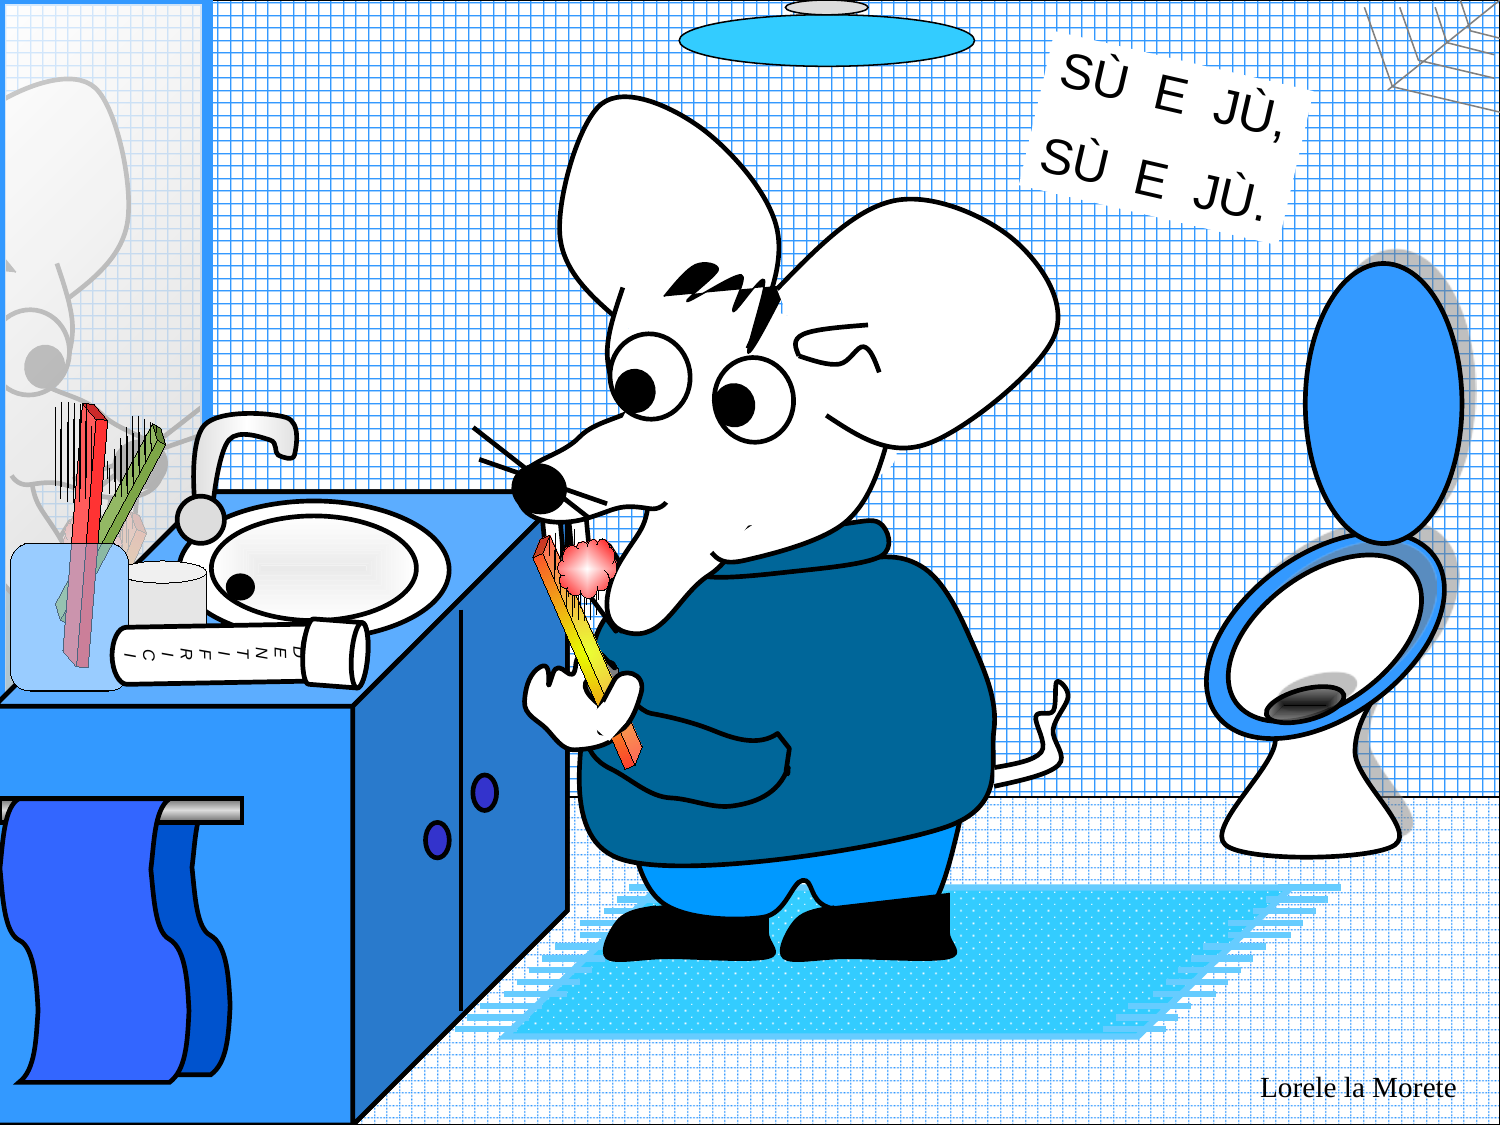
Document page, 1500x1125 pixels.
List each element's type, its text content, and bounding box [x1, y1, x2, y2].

text_box [1471, 2, 1500, 37]
text_box [0, 0, 1500, 1125]
text_box SÙ E JÙ, SÙ E JÙ. [1018, 31, 1314, 246]
text_box [1396, 28, 1500, 111]
text_box D E N T I F R I C I [112, 624, 308, 685]
text_box Lorele la Morete [1238, 1064, 1473, 1125]
text_box [1462, 0, 1497, 23]
